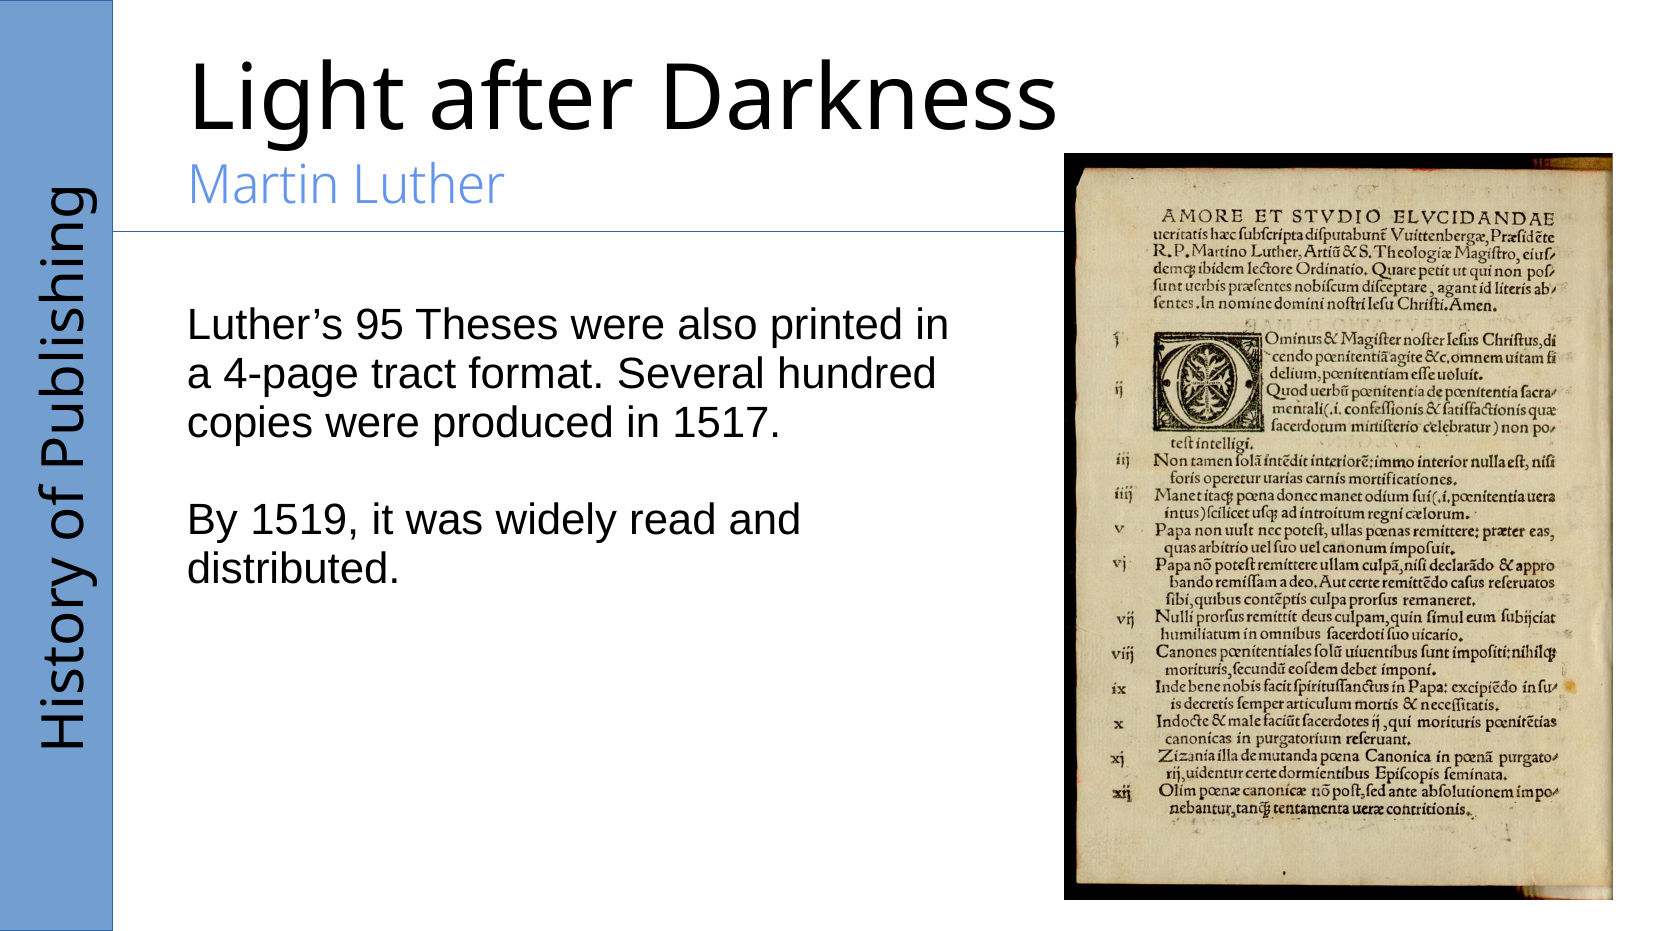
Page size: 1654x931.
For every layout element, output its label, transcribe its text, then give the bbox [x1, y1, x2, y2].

text_box Luther’s 95 Theses were also printed in a 4-page tract format. Several hundred copies were produced in 1517. By 1519, it was widely read and distributed. [186, 300, 976, 805]
text_box History of Publishing [13, 37, 105, 901]
title Martin Luther [187, 232, 1064, 239]
title Light after Darkness [187, 33, 1571, 125]
picture [1064, 153, 1613, 901]
text_box [0, 0, 113, 931]
title Martin Luther [187, 125, 1571, 231]
